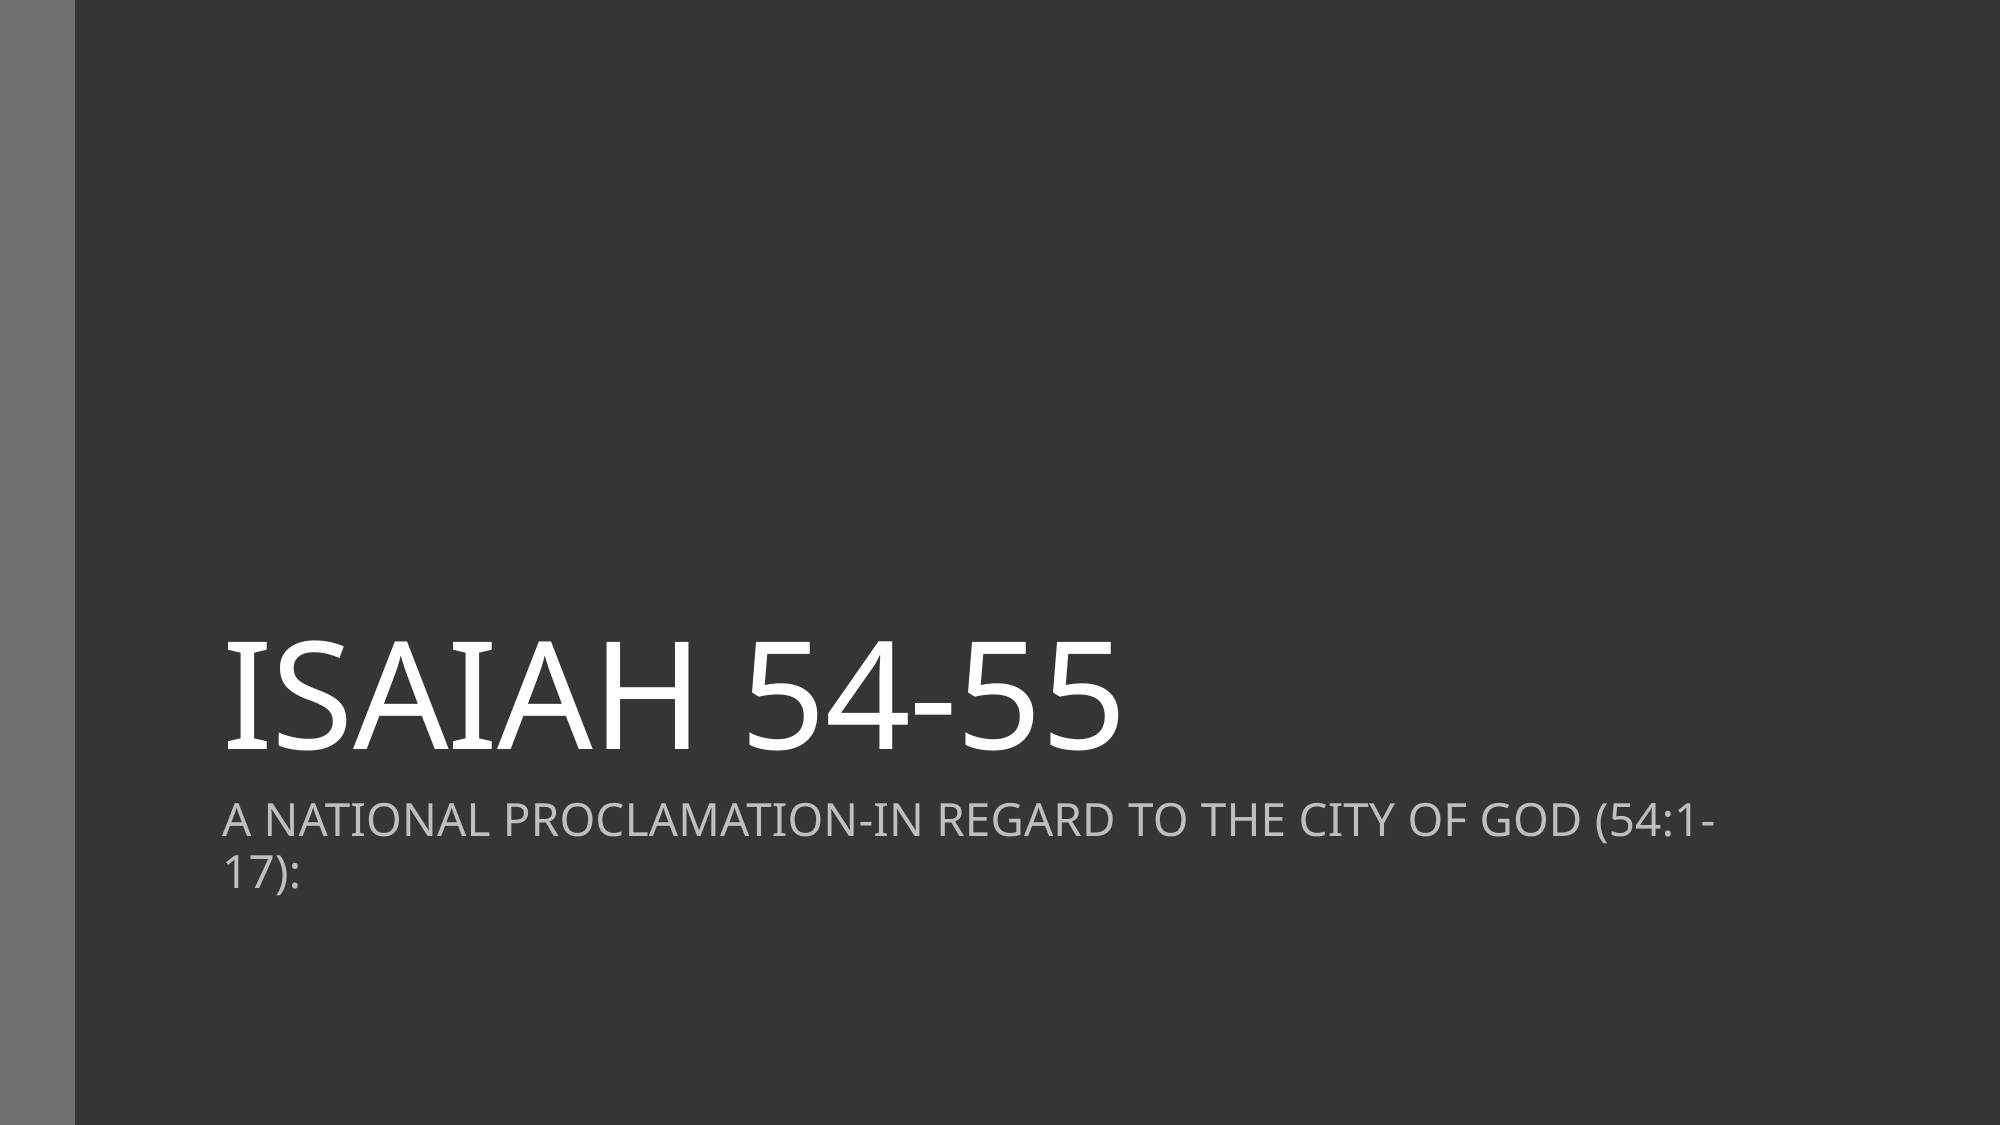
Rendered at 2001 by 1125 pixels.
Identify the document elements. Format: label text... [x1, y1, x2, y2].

title ISAIAH 54-55 [206, 124, 1752, 787]
subtitle A NATIONAL PROCLAMATION-IN REGARD TO THE CITY OF GOD (54:1-17): [206, 787, 1752, 1066]
